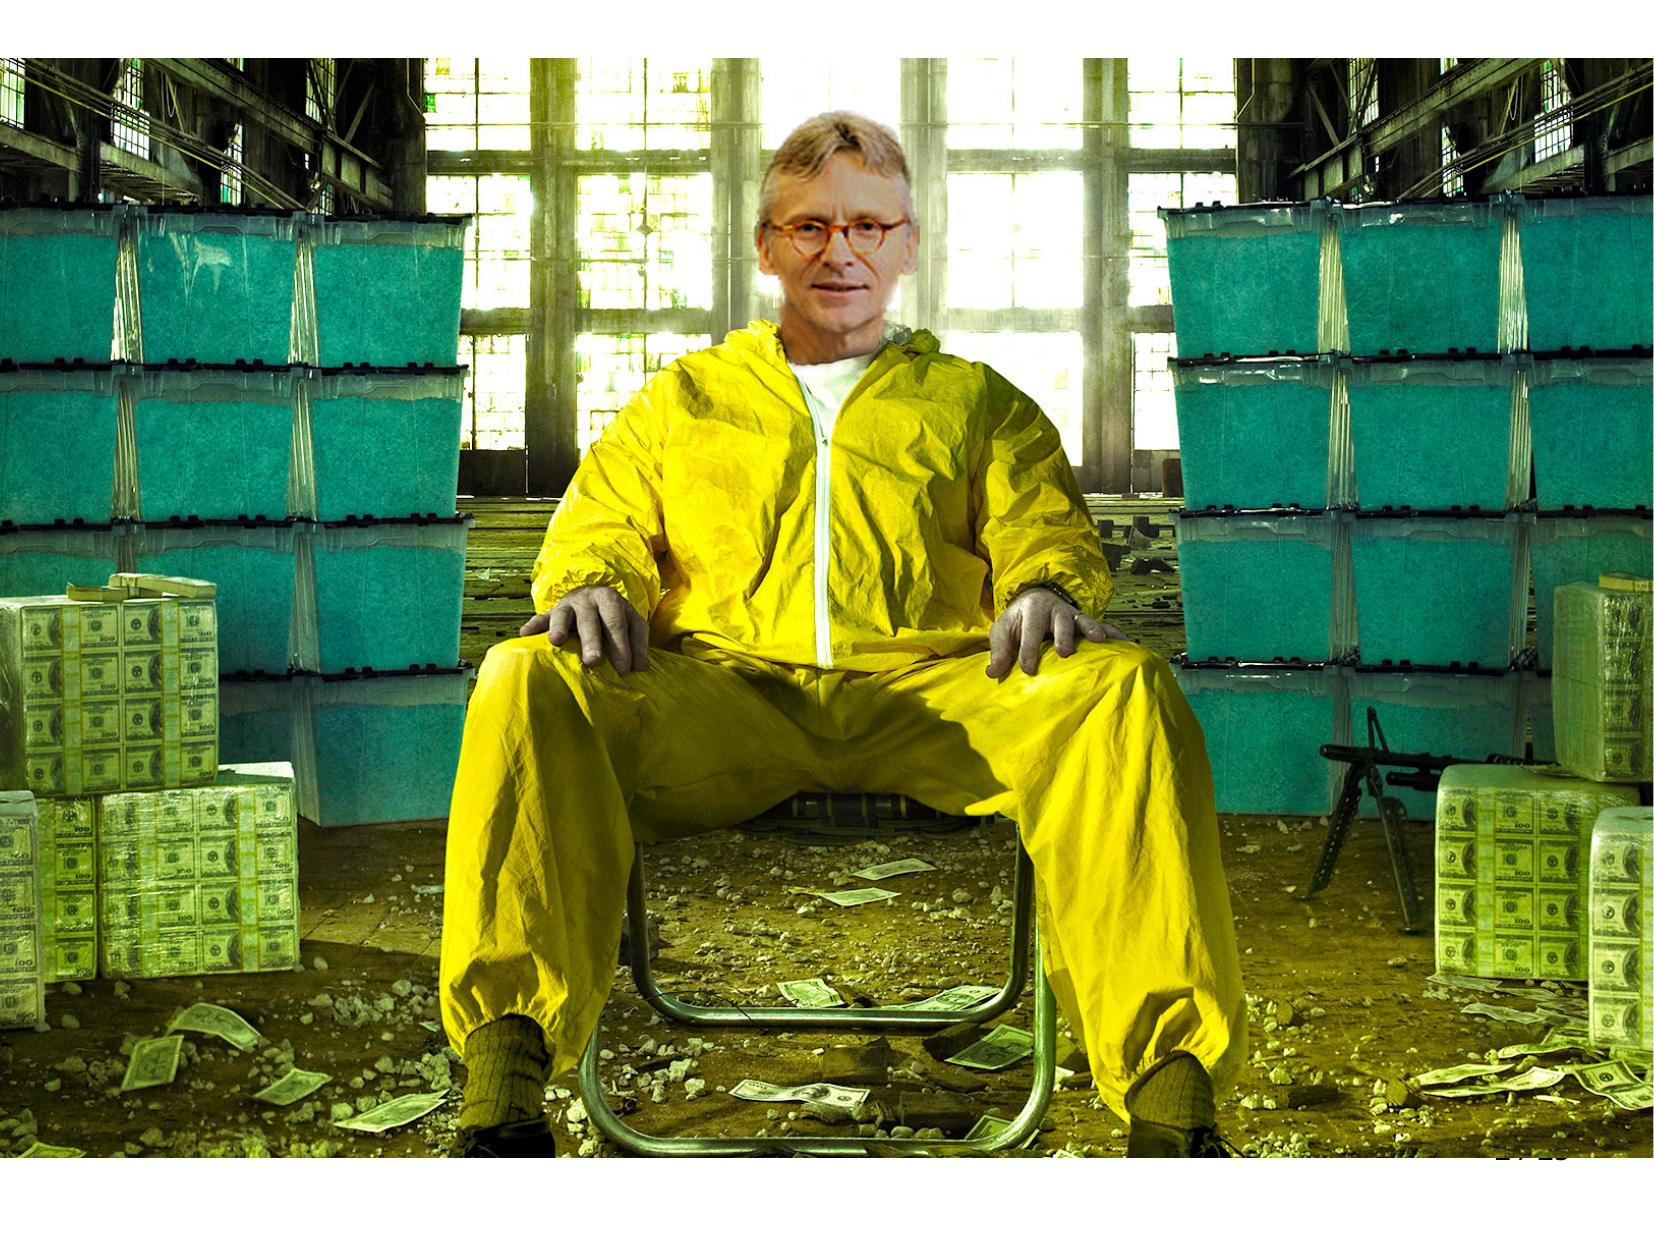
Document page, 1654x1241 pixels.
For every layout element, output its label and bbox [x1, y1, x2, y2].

picture [0, 58, 1654, 1158]
